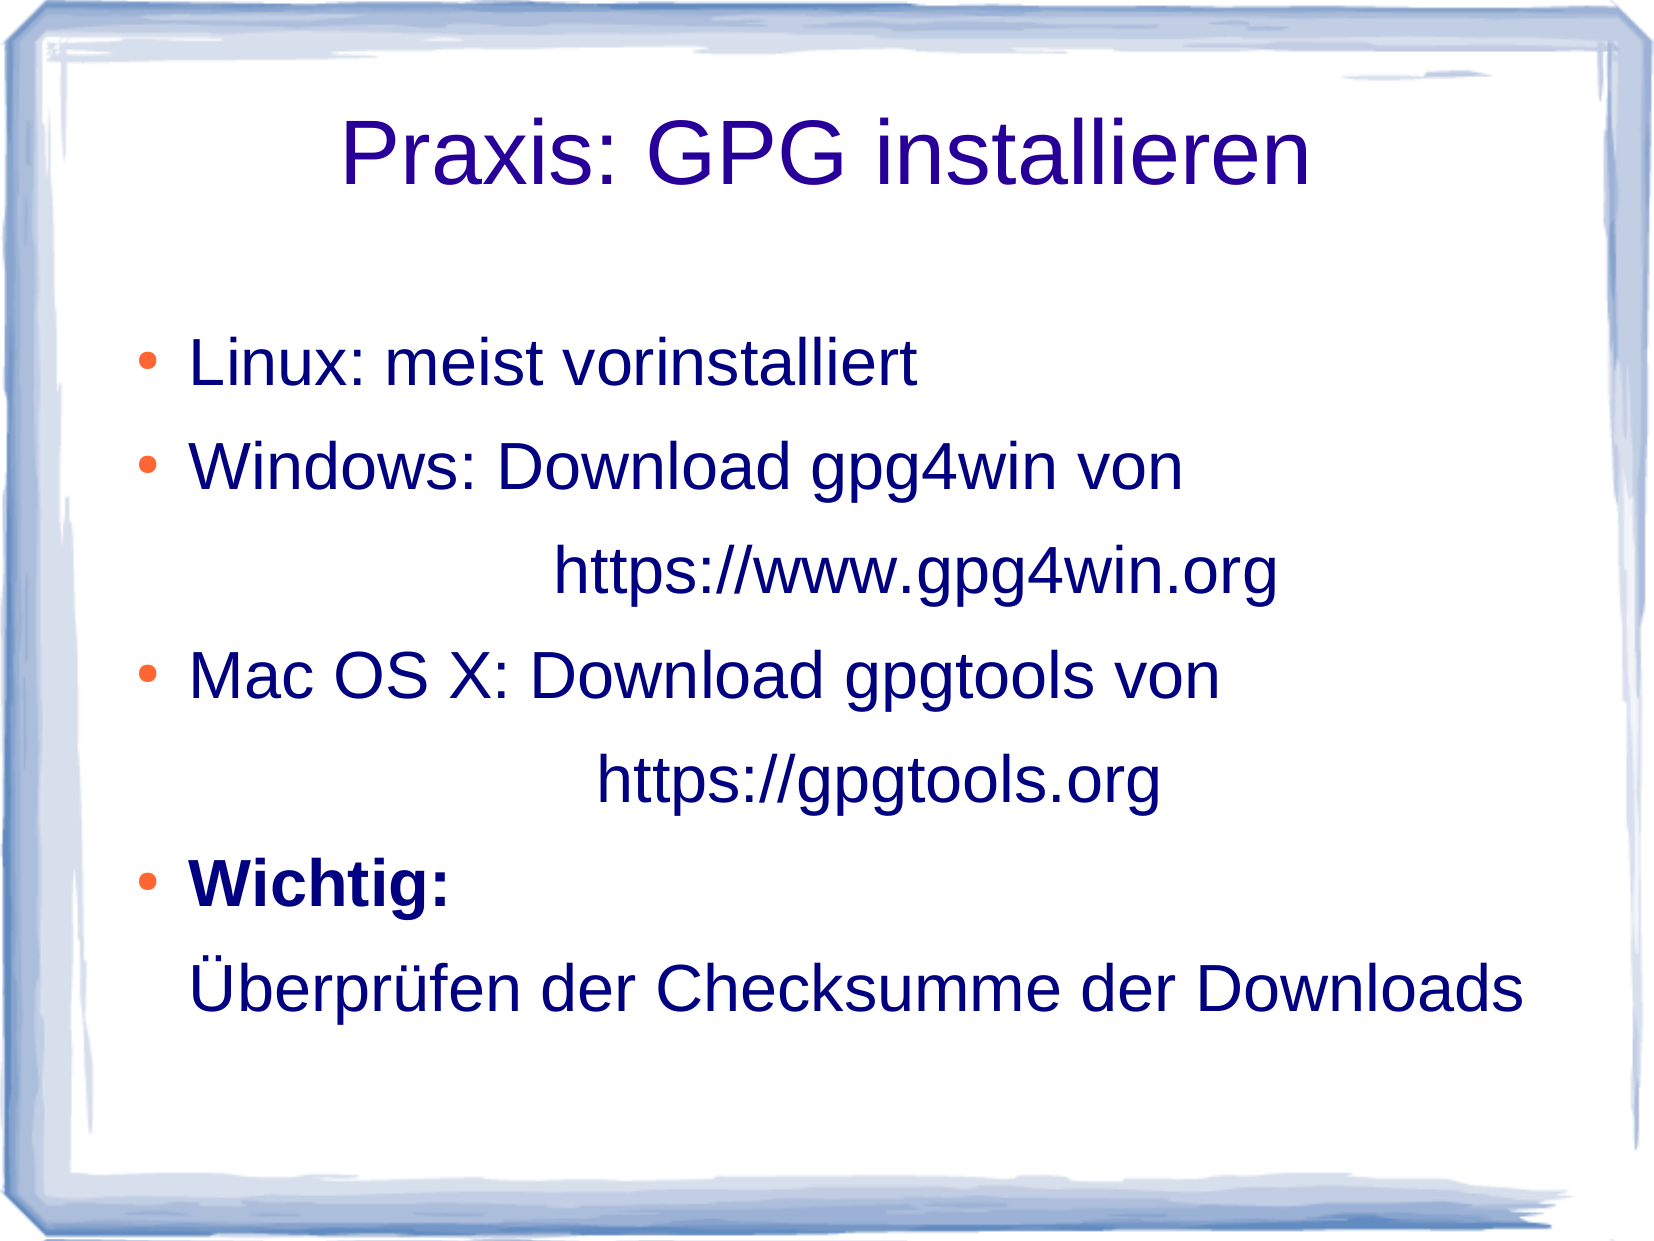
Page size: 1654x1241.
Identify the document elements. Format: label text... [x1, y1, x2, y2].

picture [0, 0, 1654, 1241]
title Praxis: GPG installieren [82, 49, 1571, 257]
list Linux: meist vorinstalliert Windows: Download gpg4win von https://www.gpg4win.org Mac OS X: Download gpgtools von https://gpgtools.org Wichtig: Überprüfen der Checksumme der Downloads [118, 324, 1571, 1130]
